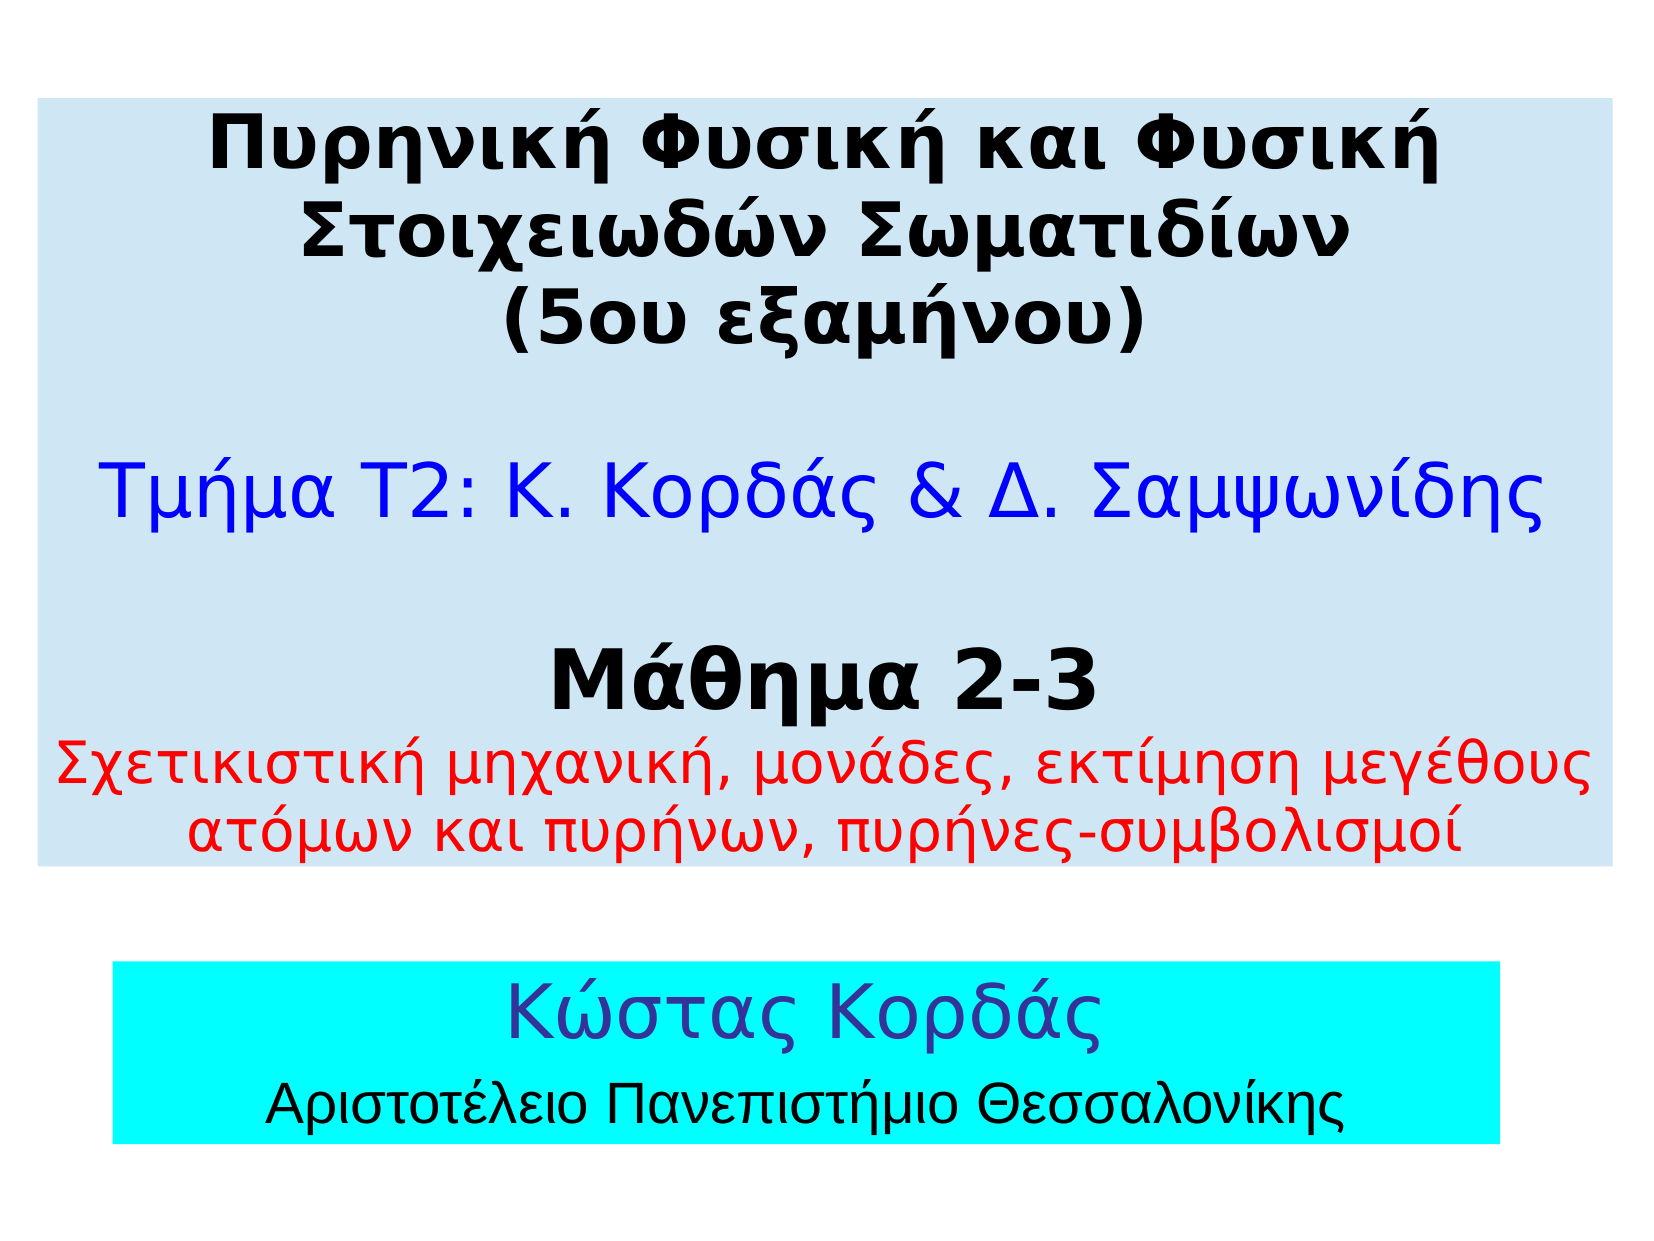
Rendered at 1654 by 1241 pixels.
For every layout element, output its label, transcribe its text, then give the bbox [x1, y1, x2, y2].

title Πυρηνική Φυσική και Φυσική Στοιχειωδών Σωματιδίων (5ου εξαμήνου) Τμήμα T2: Κ. Κορδάς & Δ. Σαμψωνίδης Μάθημα 2-3 Σχετικιστική μηχανική, μoνάδες, εκτίμηση μεγέθους ατόμων και πυρήνων, πυρήνες-συμβολισμοί [37, 98, 1613, 867]
text_box Κώστας Κορδάς Αριστοτέλειο Πανεπιστήμιο Θεσσαλονίκης [112, 961, 1501, 1145]
